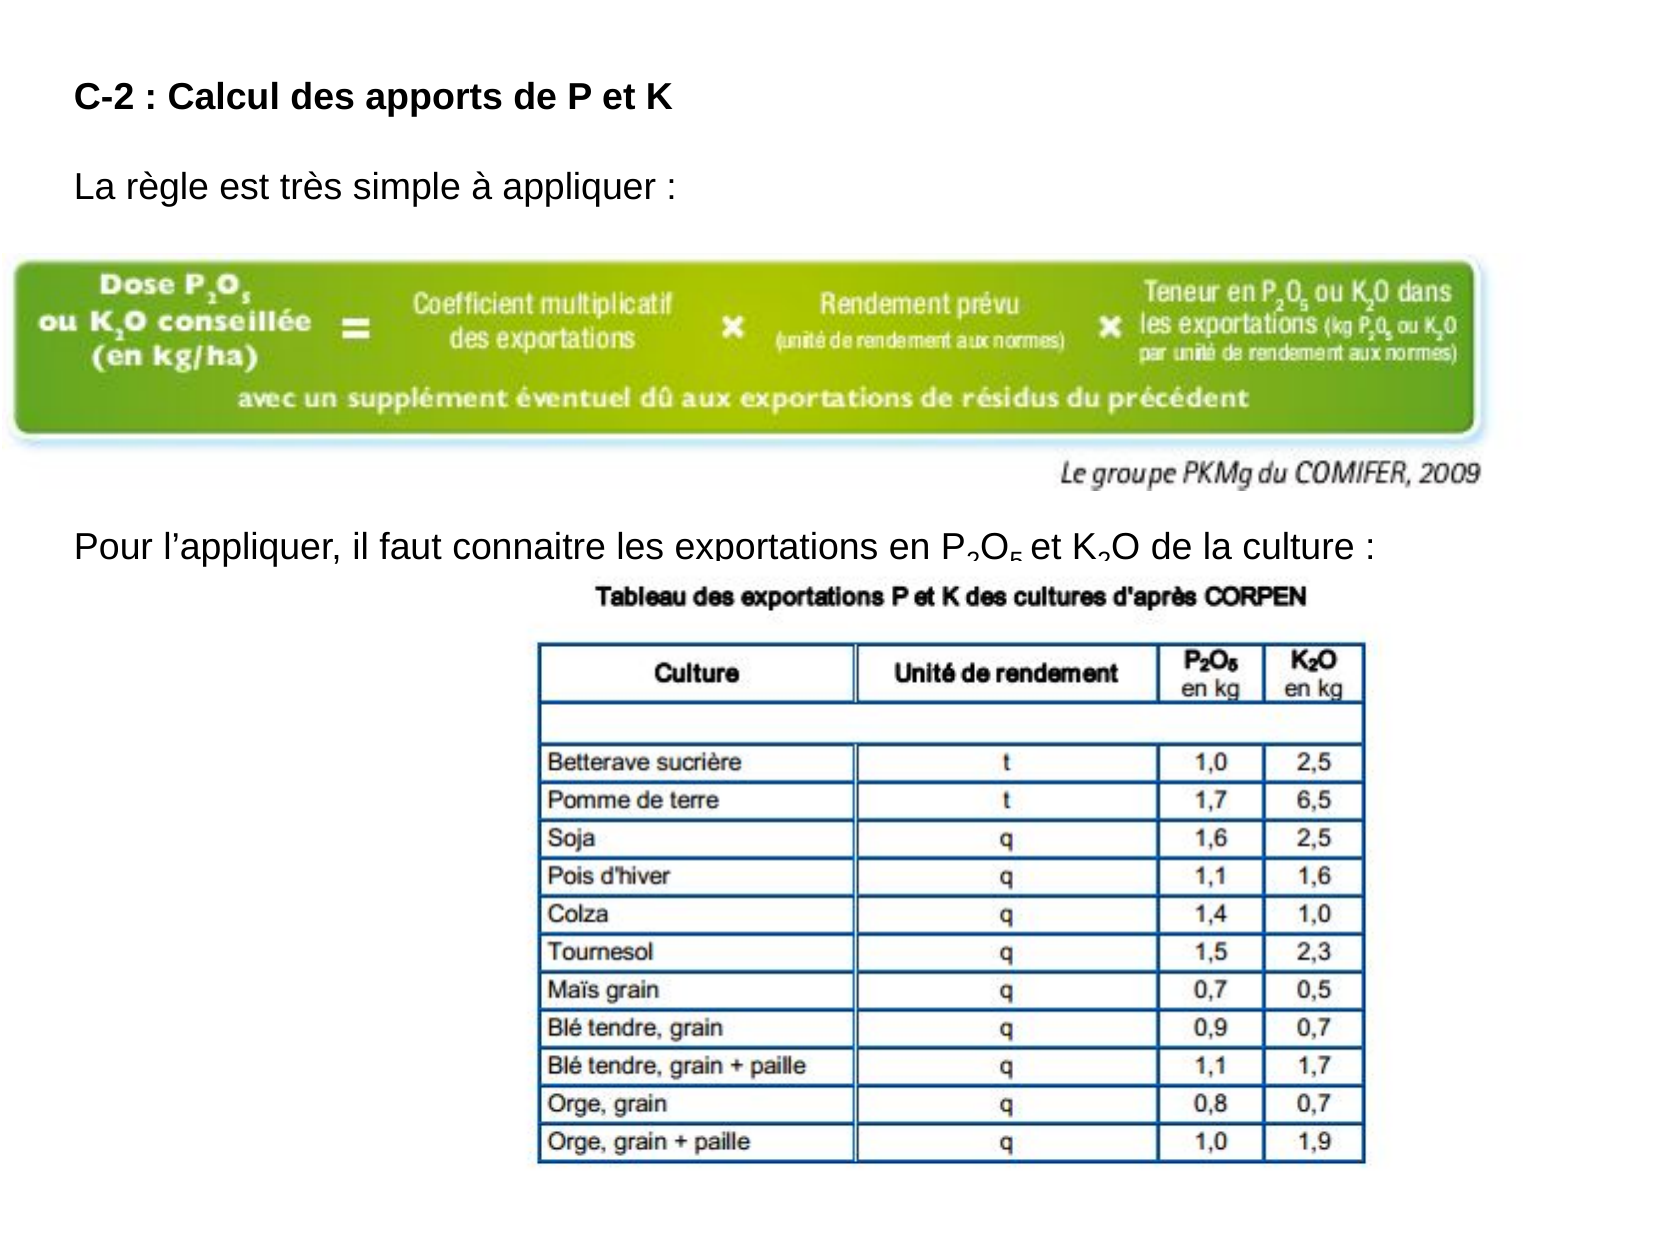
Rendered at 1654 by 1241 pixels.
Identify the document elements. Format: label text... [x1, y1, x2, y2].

picture [496, 561, 1418, 1176]
picture [2, 253, 1535, 491]
text_box C-2 : Calcul des apports de P et K La règle est très simple à appliquer : Pour l’appliquer, il faut connaitre les exportations en P2O5 et K2O de la culture : [58, 64, 1501, 253]
text_box C-2 : Calcul des apports de P et K La règle est très simple à appliquer : Pour l’appliquer, il faut connaitre les exportations en P2O5 et K2O de la culture : [58, 491, 1501, 904]
